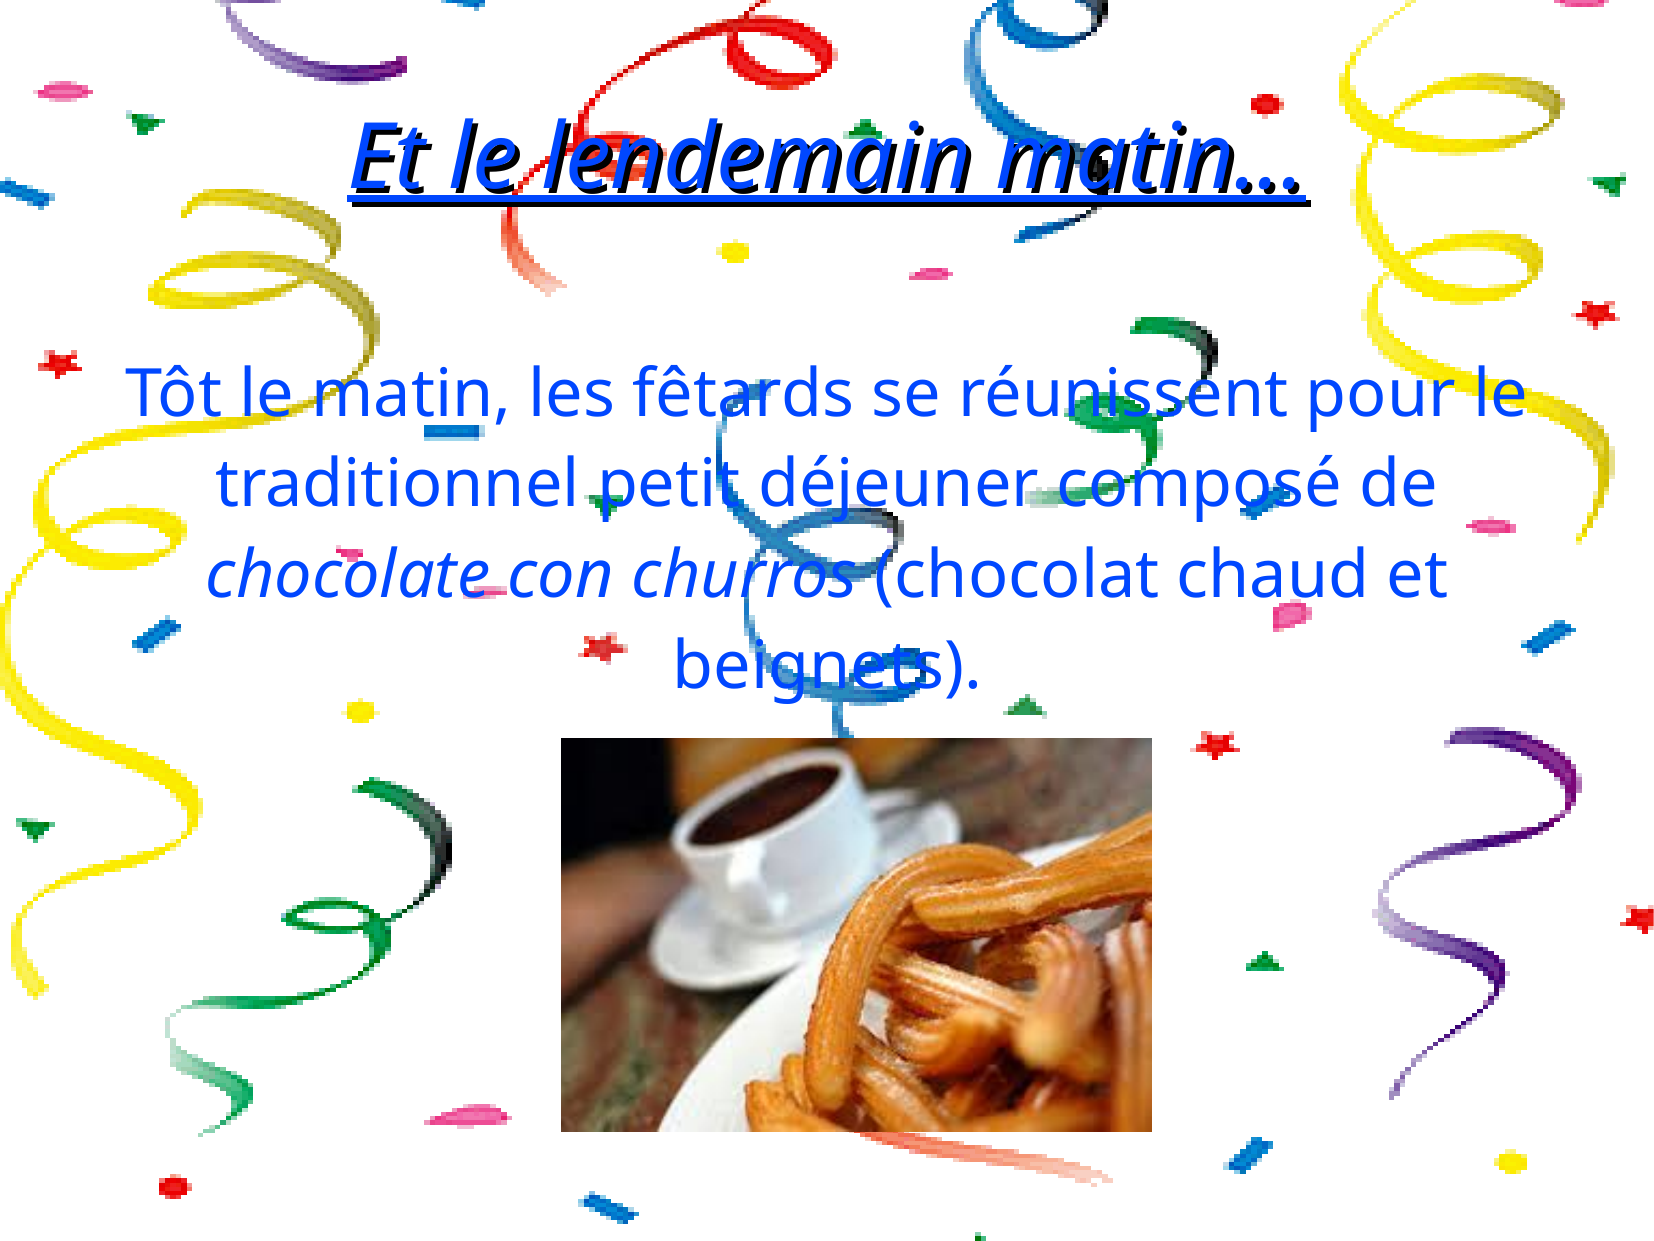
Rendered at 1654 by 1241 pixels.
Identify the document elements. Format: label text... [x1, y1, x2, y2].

list Tôt le matin, les fêtards se réunissent pour le traditionnel petit déjeuner composé de chocolate con churros (chocolat chaud et beignets). [121, 344, 1534, 1127]
picture [0, 0, 1654, 1241]
title Et le lendemain matin... [82, 49, 1571, 257]
